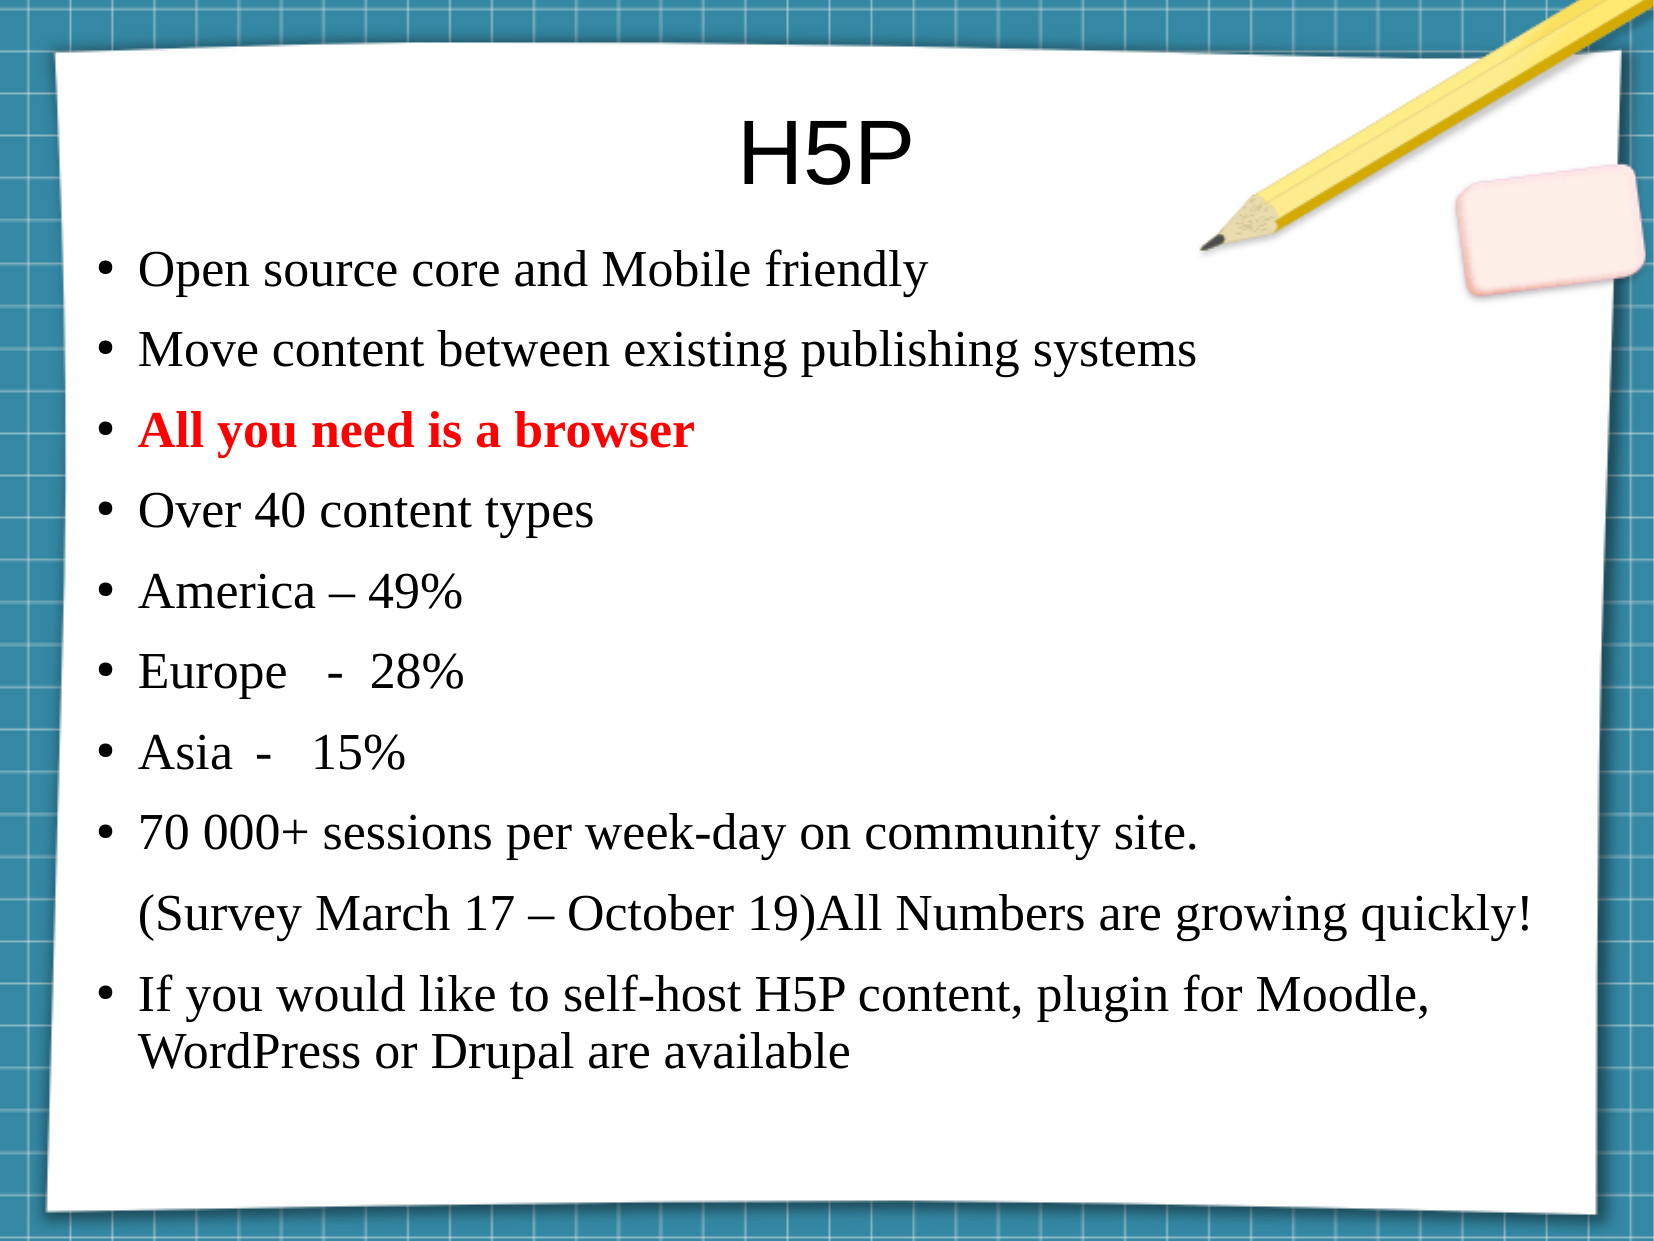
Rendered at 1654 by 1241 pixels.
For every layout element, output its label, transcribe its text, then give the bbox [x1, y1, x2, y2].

list Open source core and Mobile friendly Move content between existing publishing systems All you need is a browser Over 40 content types America – 49% Europe - 28% Asia - 15% 70 000+ sessions per week-day on community site. (Survey March 17 – October 19)All Numbers are growing quickly! If you would like to self-host H5P content, plugin for Moodle, WordPress or Drupal are available [82, 240, 1571, 1126]
picture [0, 0, 1654, 1241]
title H5P [82, 49, 1571, 240]
